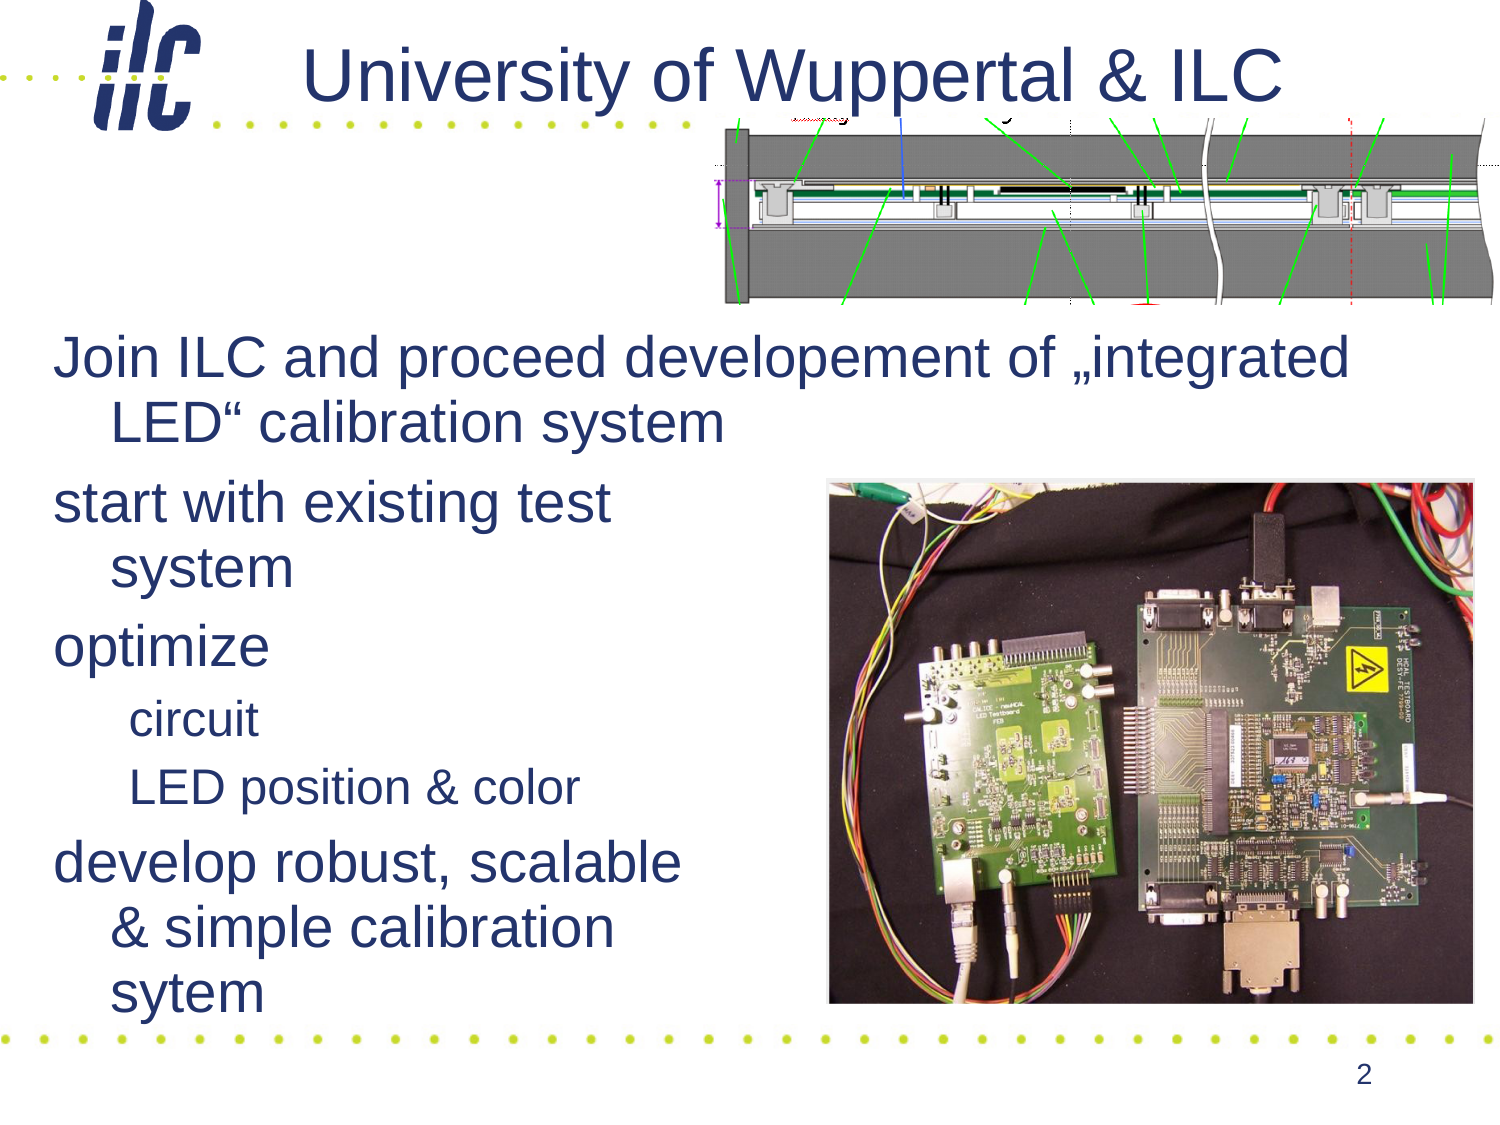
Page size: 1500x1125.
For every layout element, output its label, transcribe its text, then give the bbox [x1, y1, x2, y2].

list Join ILC and proceed developement of „integrated LED“ calibration system start with existing test system optimize circuit LED position & color develop robust, scalable & simple calibration sytem [53, 324, 1477, 1125]
picture [714, 112, 1500, 305]
picture [826, 478, 1475, 1004]
title University of Wuppertal & ILC [212, 0, 1375, 173]
picture [0, 1024, 53, 1055]
picture [0, 0, 201, 131]
picture [1477, 1024, 1500, 1055]
